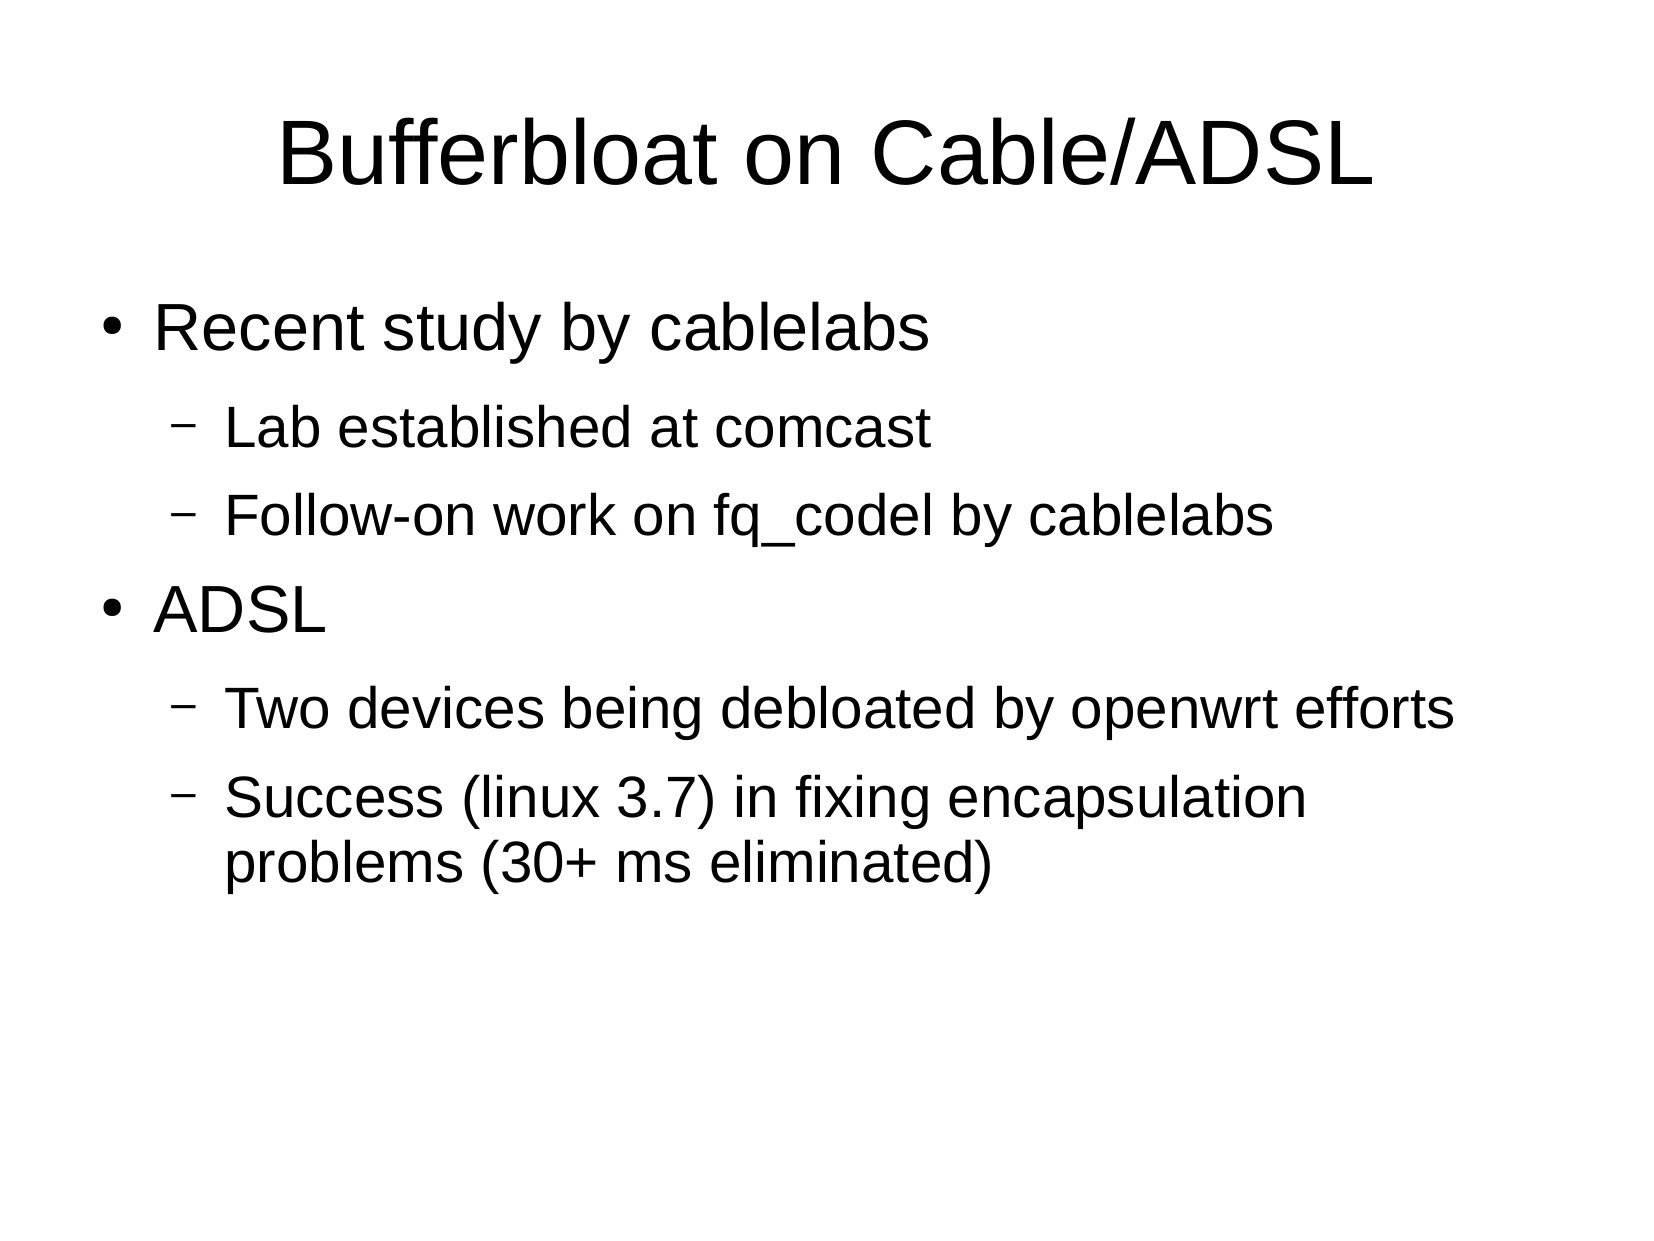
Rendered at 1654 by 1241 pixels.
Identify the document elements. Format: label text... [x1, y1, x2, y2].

list Recent study by cablelabs Lab established at comcast Follow-on work on fq_codel by cablelabs ADSL Two devices being debloated by openwrt efforts Success (linux 3.7) in fixing encapsulation problems (30+ ms eliminated) [82, 290, 1538, 1010]
title Bufferbloat on Cable/ADSL [82, 49, 1571, 257]
